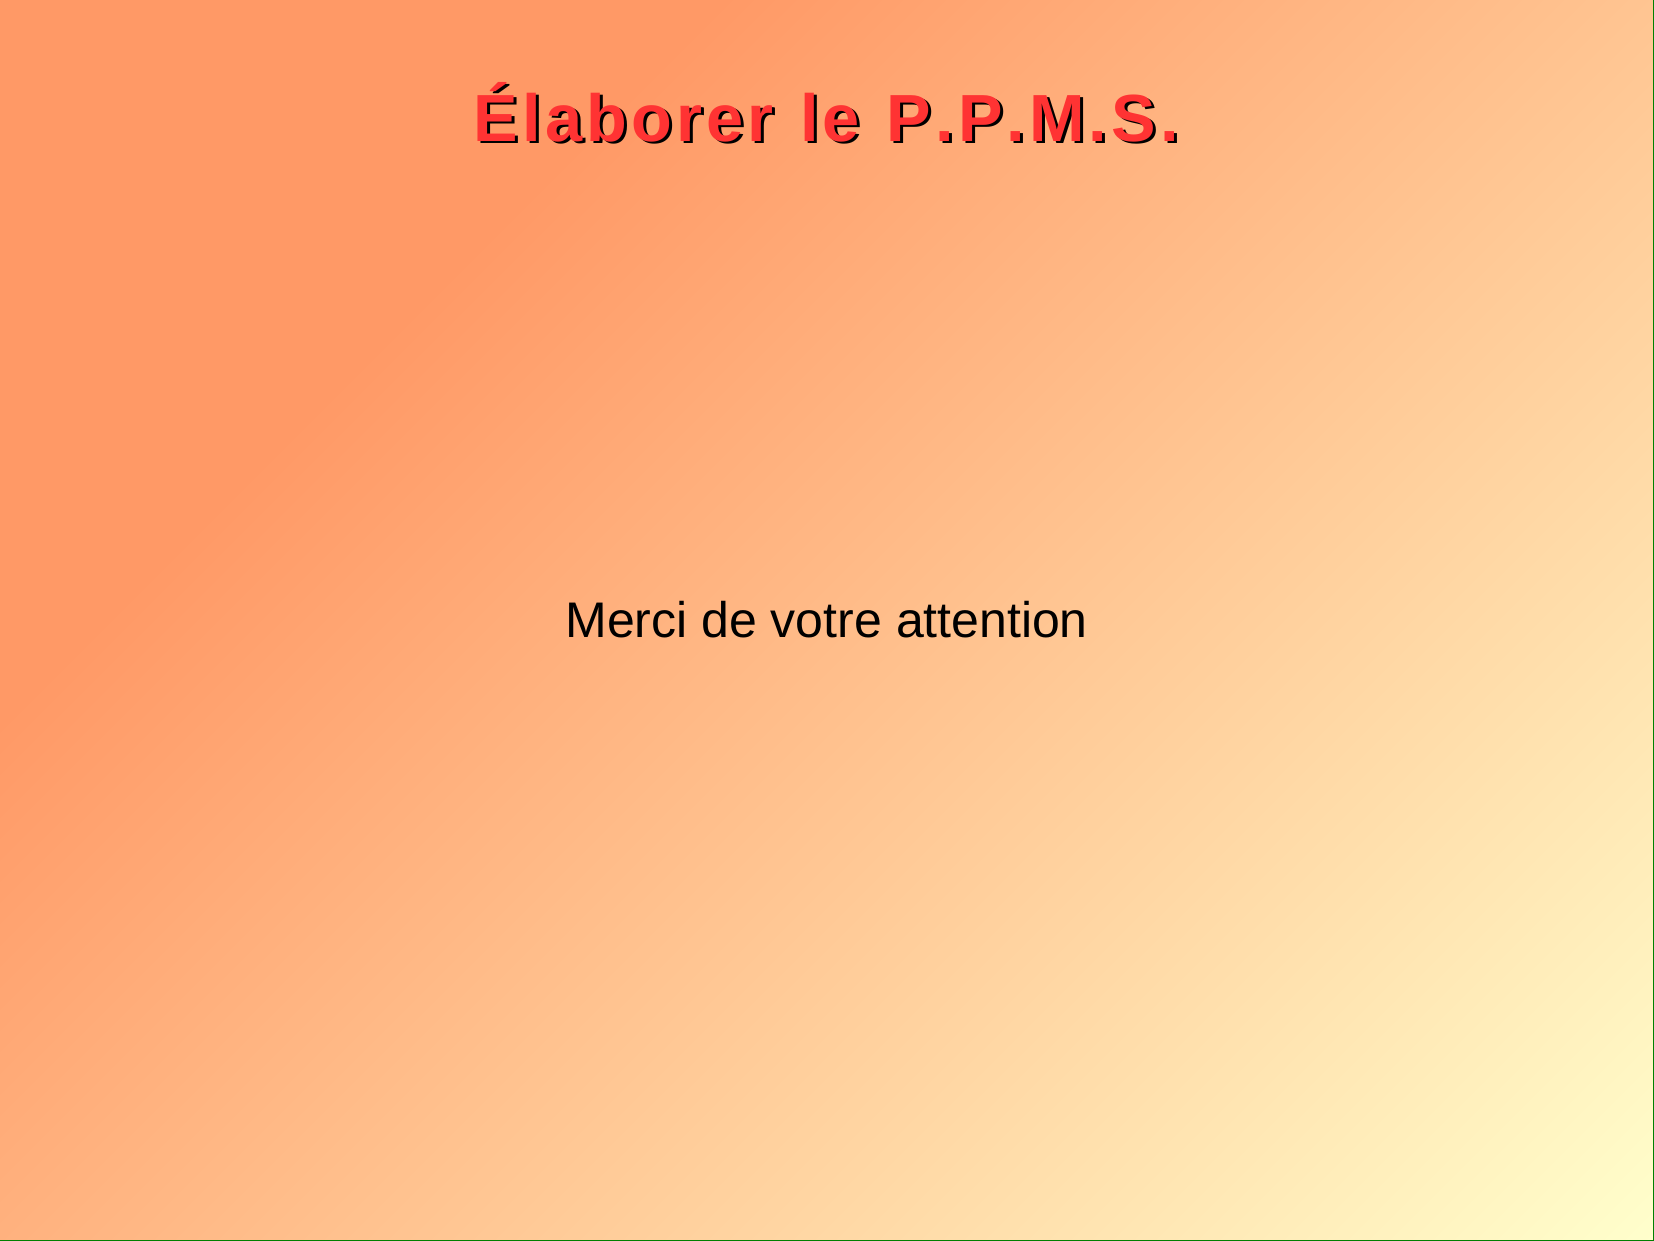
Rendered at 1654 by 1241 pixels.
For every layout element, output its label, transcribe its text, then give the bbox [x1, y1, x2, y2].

title Élaborer le P.P.M.S. [120, 29, 1533, 207]
text_box Merci de votre attention [0, 0, 1654, 1241]
